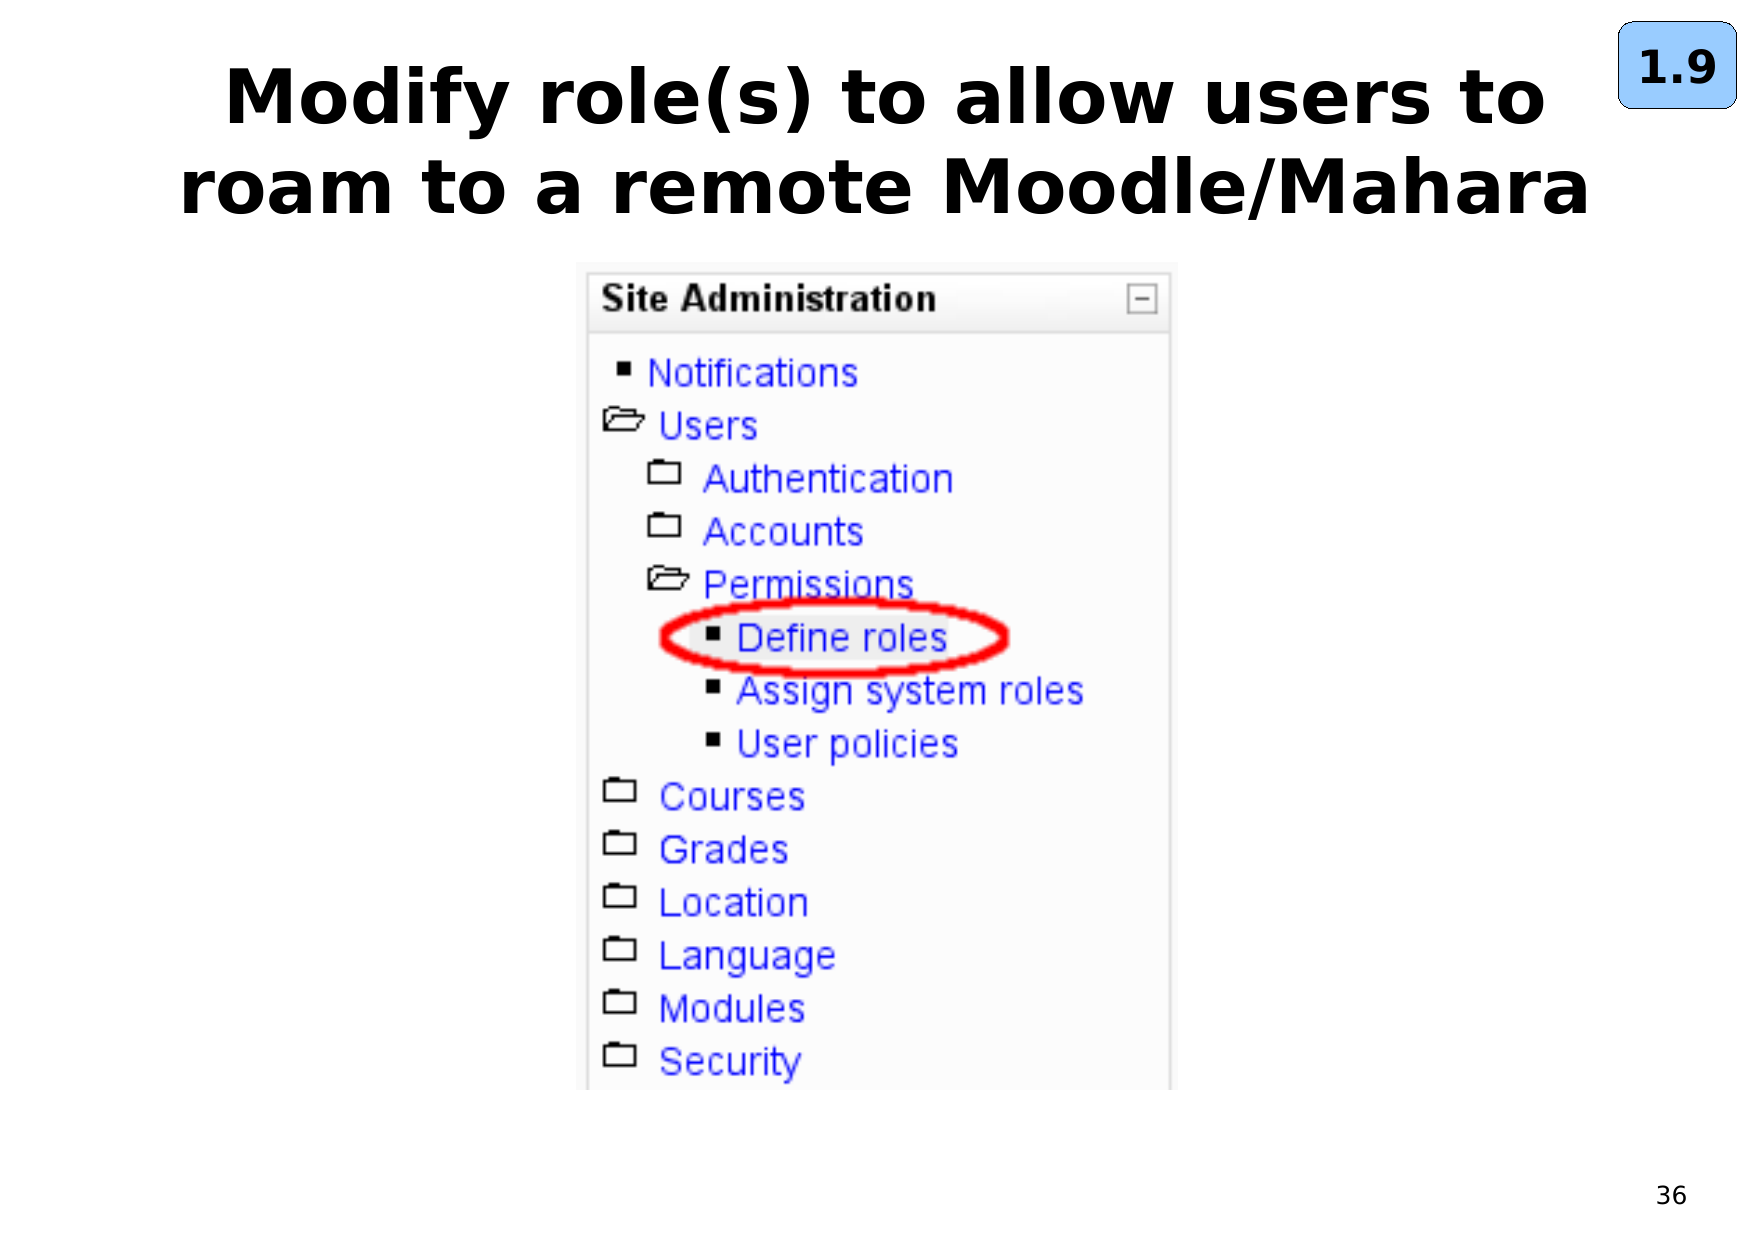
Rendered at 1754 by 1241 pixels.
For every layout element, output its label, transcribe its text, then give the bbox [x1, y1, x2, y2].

picture [576, 262, 1178, 1090]
text_box 1.9 [1618, 21, 1737, 109]
title Modify role(s) to allow users to roam to a remote Moodle/Mahara [59, 34, 1713, 242]
